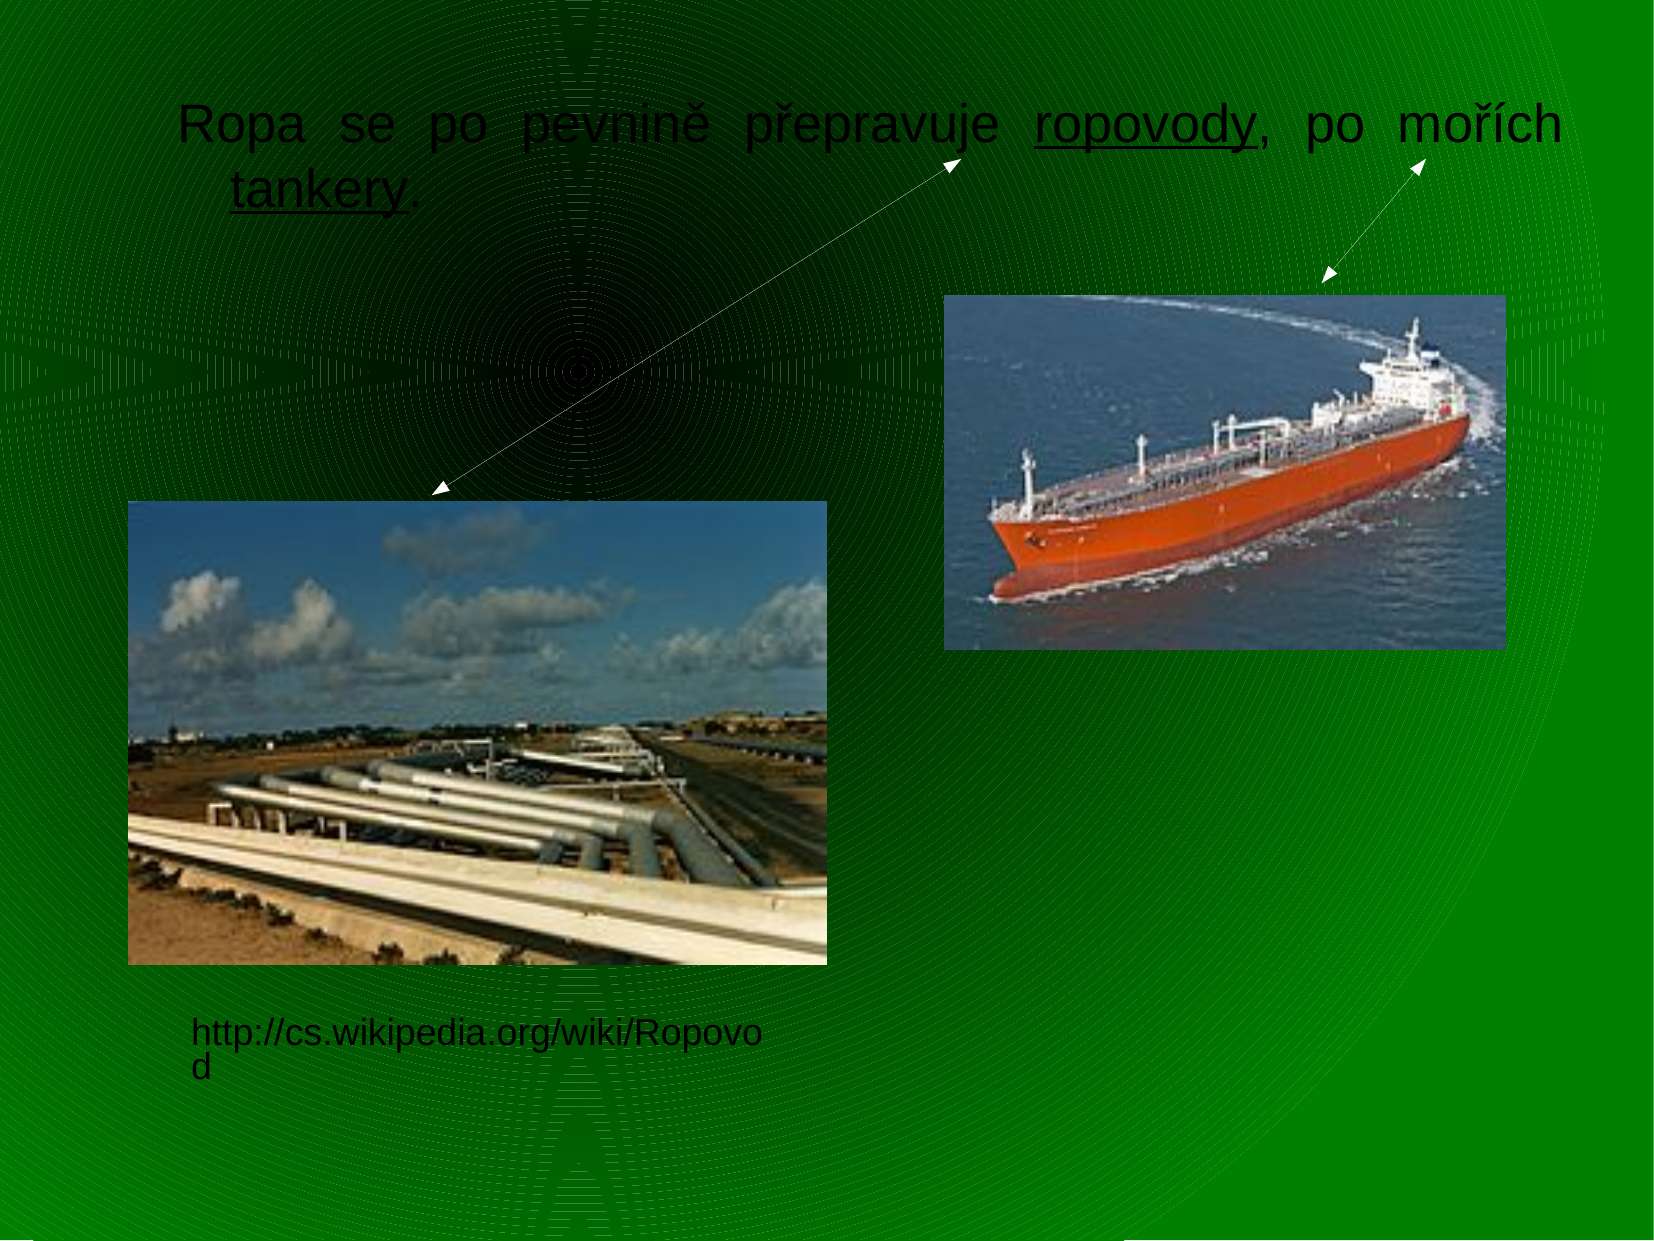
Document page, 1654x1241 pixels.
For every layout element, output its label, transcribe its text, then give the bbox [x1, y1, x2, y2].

list Ropa se po pevnině přepravuje ropovody, po mořích tankery. [88, 88, 1577, 908]
text_box http://cs.wikipedia.org/wiki/Ropovod [176, 1003, 798, 1103]
picture [128, 501, 827, 965]
picture [944, 295, 1506, 650]
